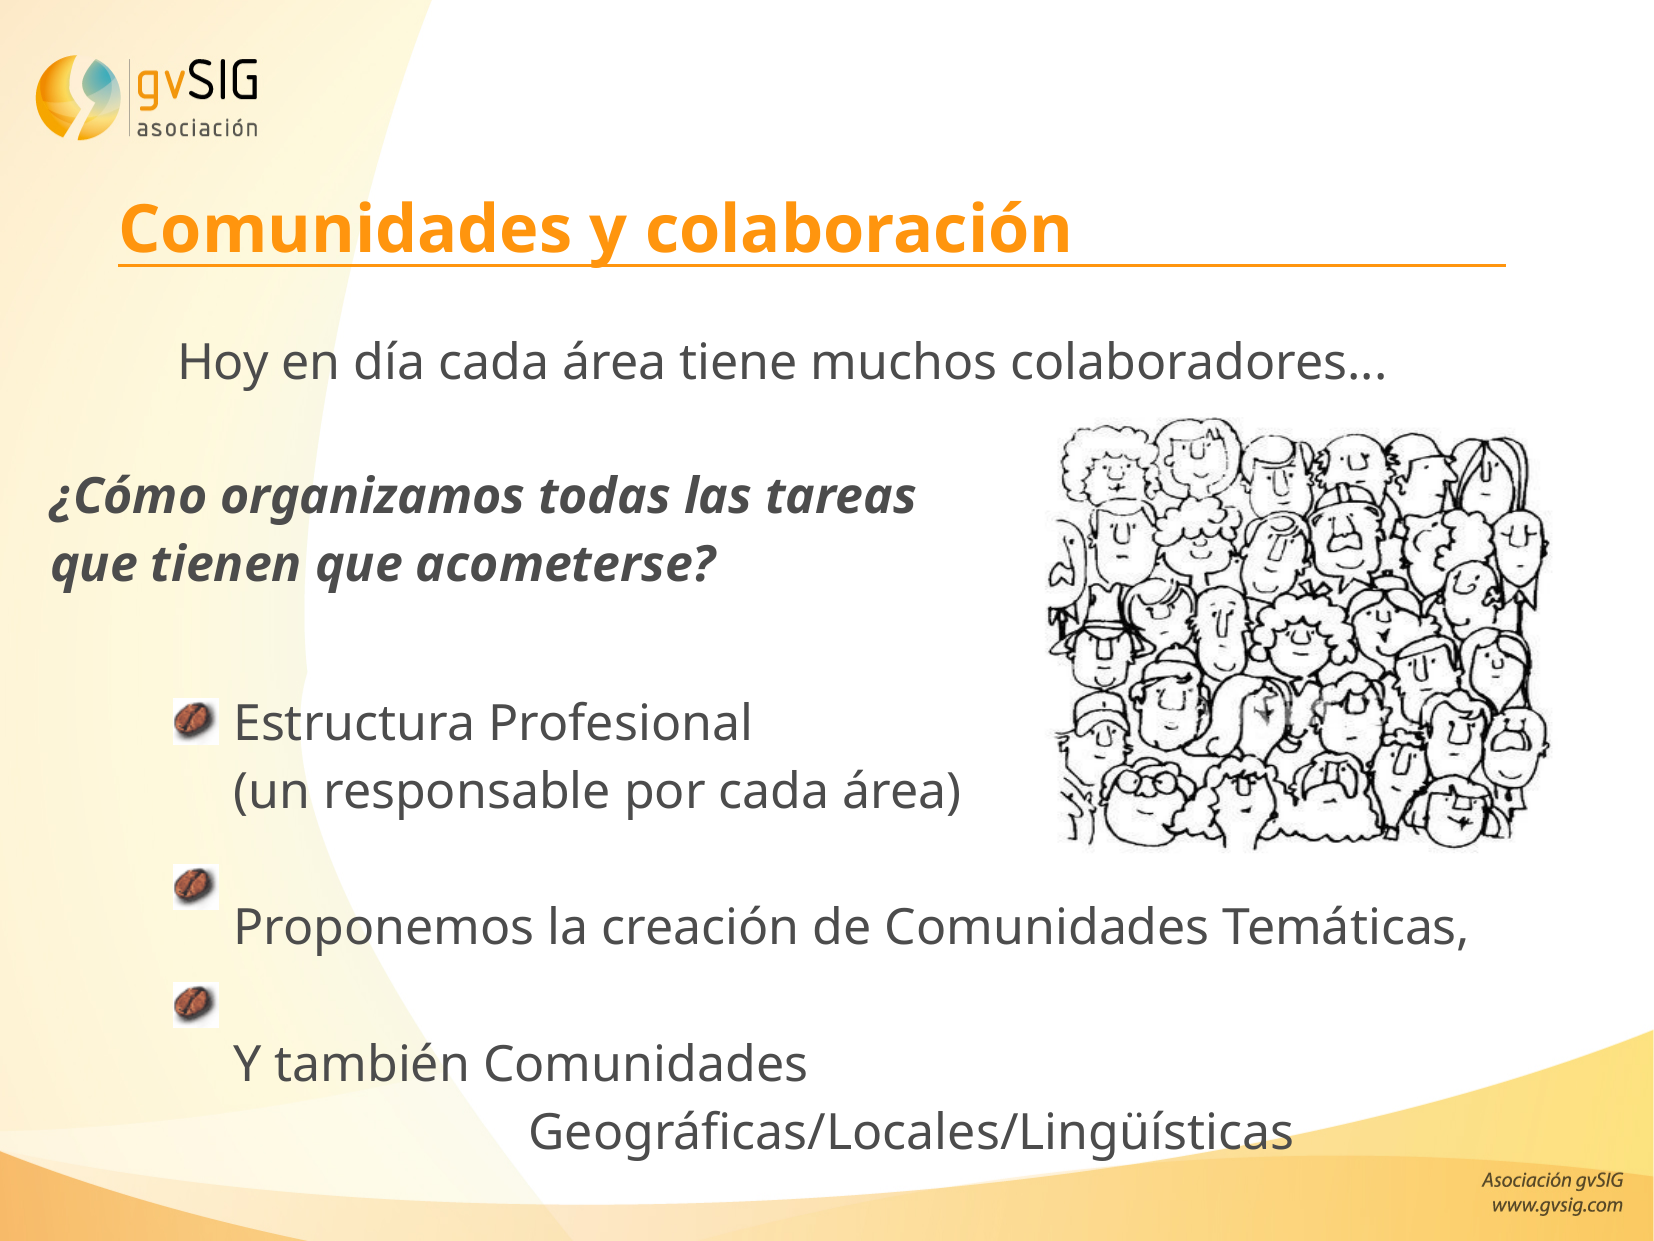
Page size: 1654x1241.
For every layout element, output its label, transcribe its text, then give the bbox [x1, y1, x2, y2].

text_box Estructura Profesional (un responsable por cada área) Proponemos la creación de Comunidades Temáticas, Y también Comunidades Geográficas/Locales/Lingüísticas [218, 679, 1654, 1102]
text_box ¿Cómo organizamos todas las tareas que tienen que acometerse? [35, 452, 1010, 642]
title Hoy en día cada área tiene muchos colaboradores... [177, 305, 1506, 414]
title Comunidades y colaboración [118, 177, 1607, 276]
picture [0, 0, 1654, 1241]
